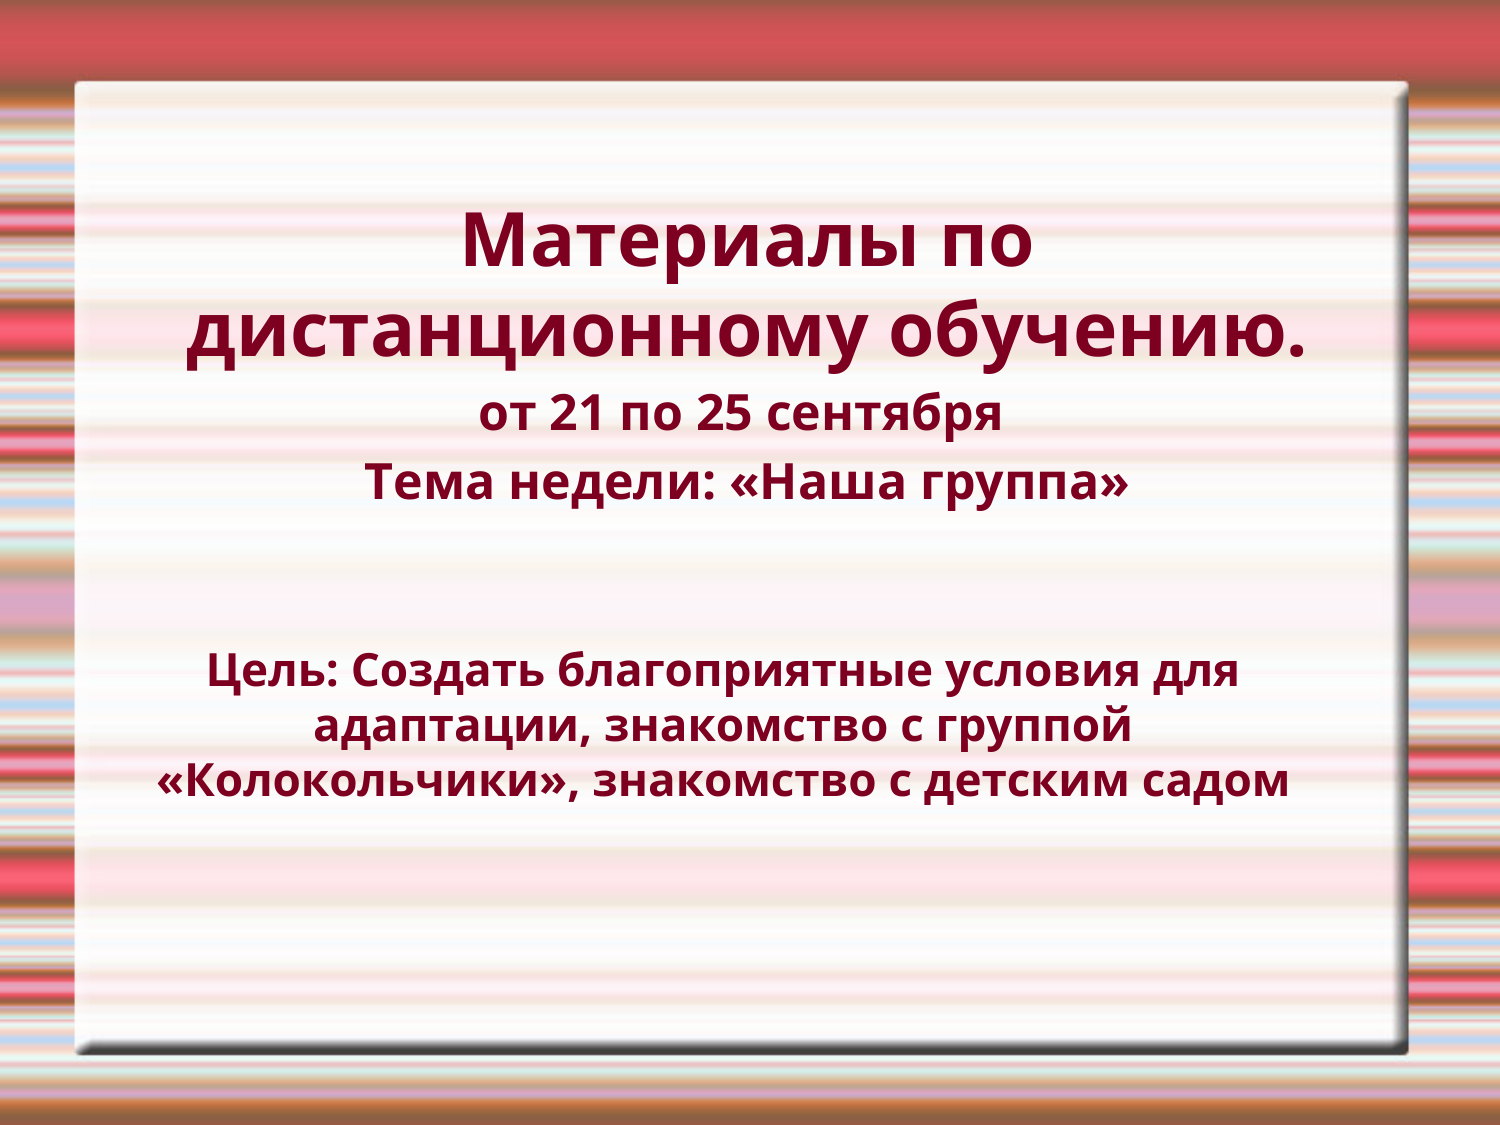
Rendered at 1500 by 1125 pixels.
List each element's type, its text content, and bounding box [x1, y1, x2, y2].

title Цель: Создать благоприятные условия для адаптации, знакомство с группой «Колокольчики», знакомство с детским садом [76, 633, 1363, 1083]
picture [0, 0, 1500, 1125]
list Материалы по дистанционному обучению. от 21 по 25 сентября Тема недели: «Наша группа» [135, 120, 1353, 610]
